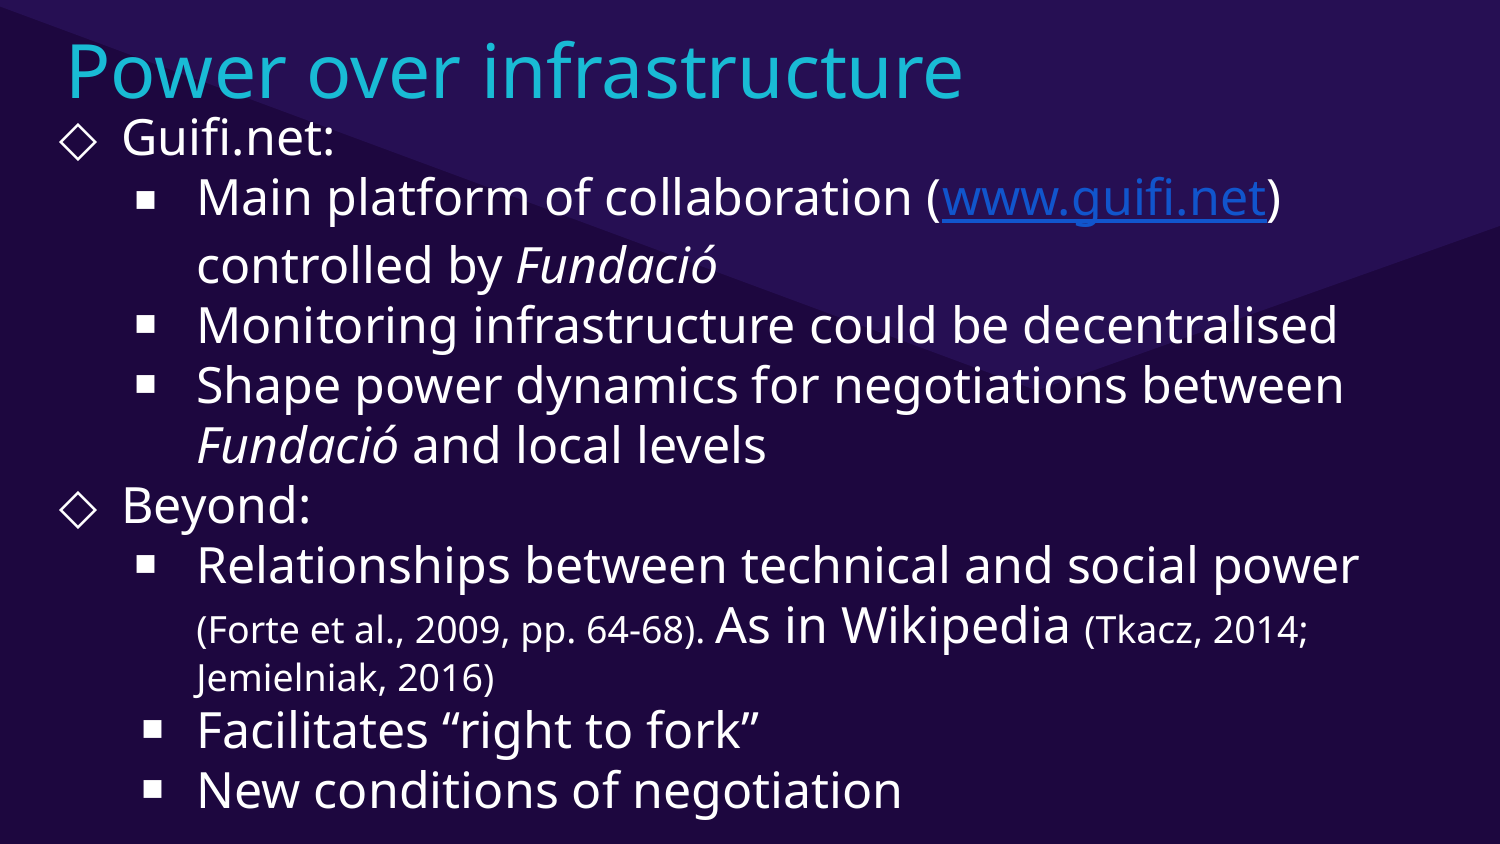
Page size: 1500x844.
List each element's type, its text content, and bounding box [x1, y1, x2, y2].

title Power over infrastructure [50, 22, 1472, 90]
list Guifi.net: Main platform of collaboration (www.guifi.net) controlled by Fundació Monitoring infrastructure could be decentralised Shape power dynamics for negotiations between Fundació and local levels Beyond: Relationships between technical and social power (Forte et al., 2009, pp. 64-68). As in Wikipedia (Tkacz, 2014; Jemielniak, 2016) Facilitates “right to fork” New conditions of negotiation [31, 90, 1484, 739]
